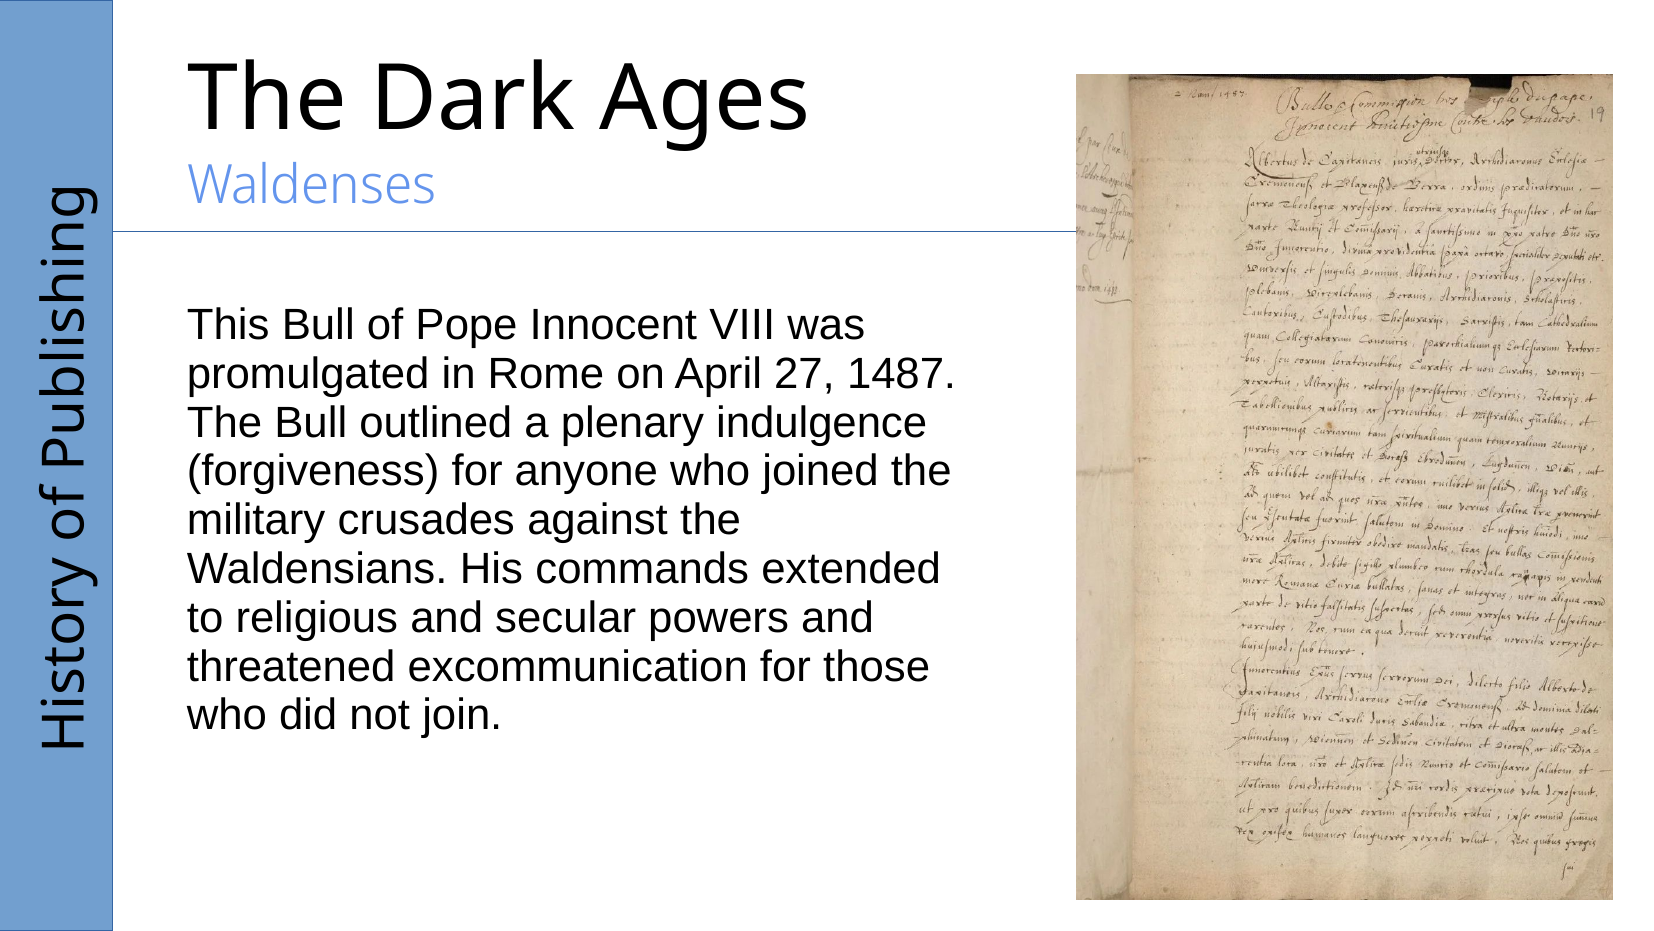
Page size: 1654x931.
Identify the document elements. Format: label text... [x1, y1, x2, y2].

title The Dark Ages [187, 33, 1571, 125]
text_box This Bull of Pope Innocent VIII was promulgated in Rome on April 27, 1487. The Bull outlined a plenary indulgence (forgiveness) for anyone who joined the military crusades against the Waldensians. His commands extended to religious and secular powers and threatened excommunication for those who did not join. [186, 300, 976, 805]
picture [1076, 74, 1613, 901]
title Waldenses [187, 232, 1076, 239]
text_box [0, 0, 113, 931]
text_box History of Publishing [13, 37, 105, 901]
title Waldenses [187, 125, 1076, 231]
